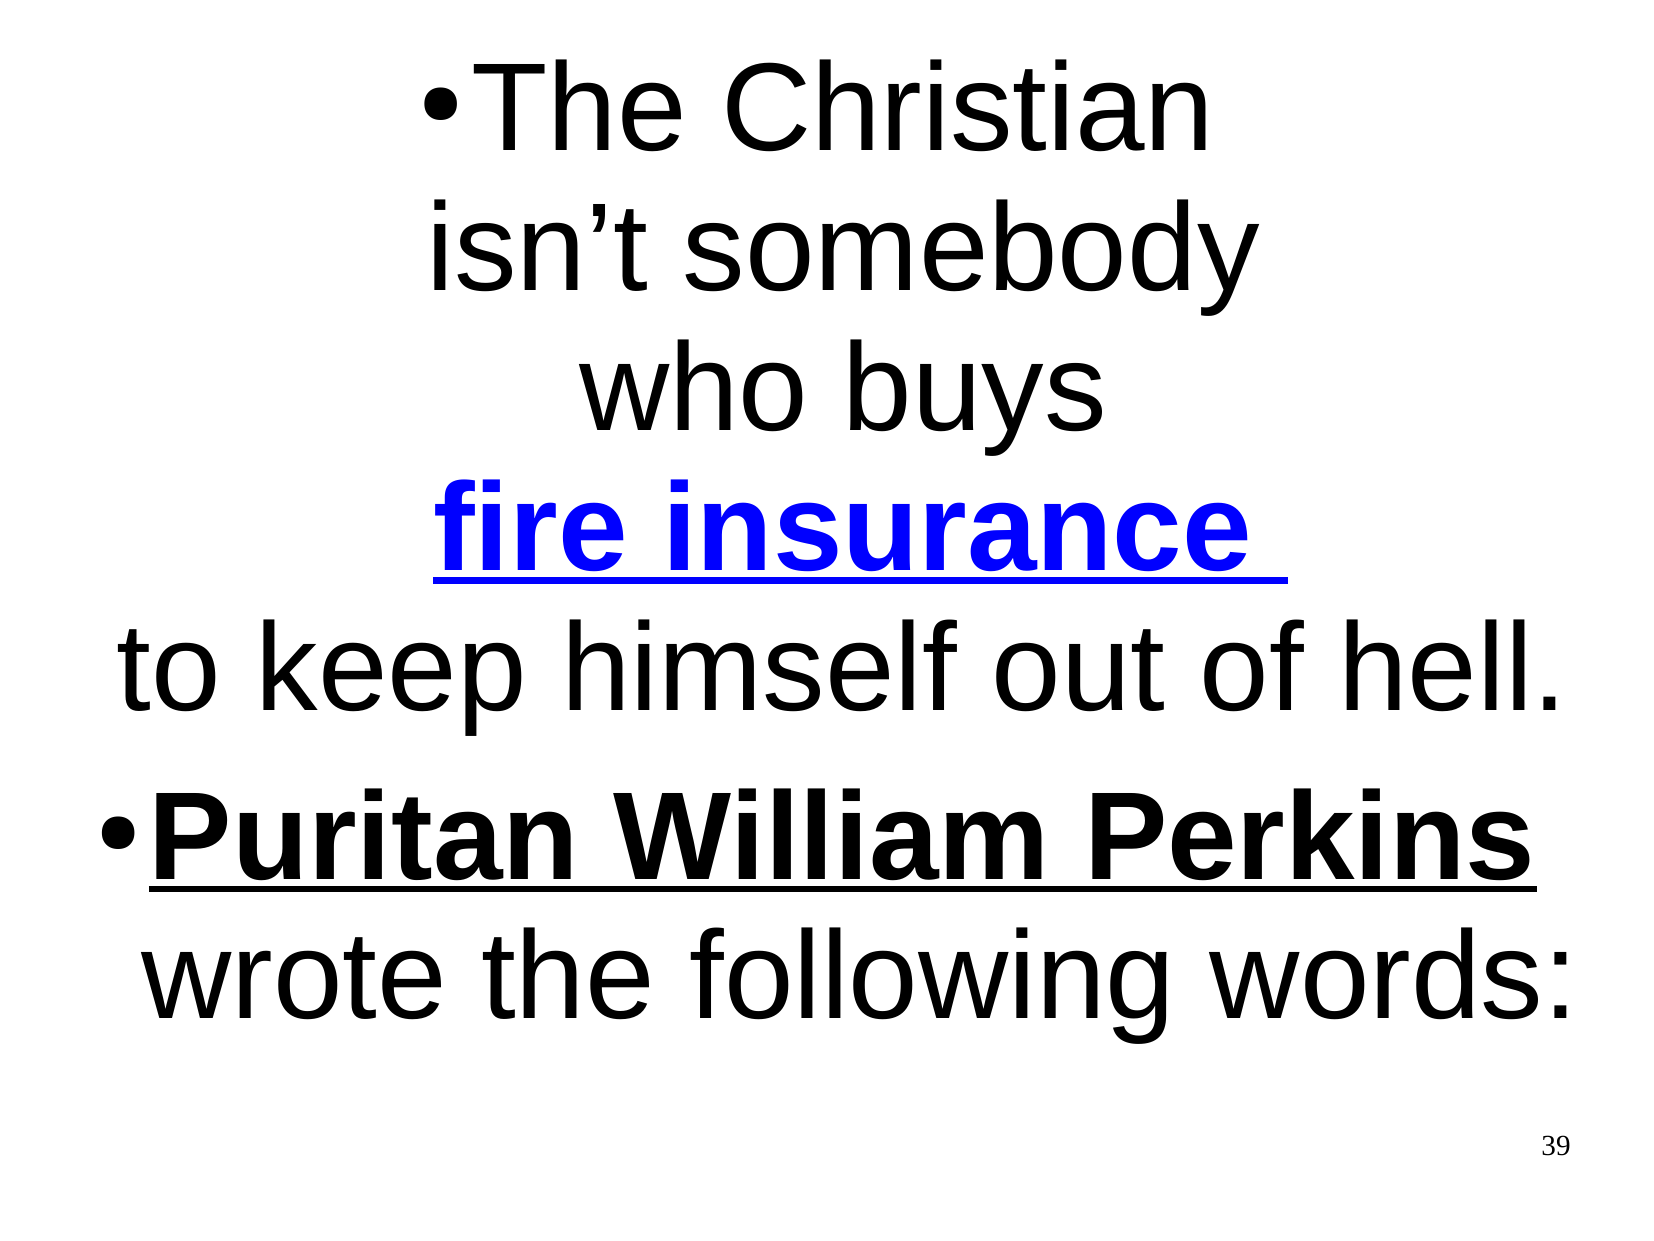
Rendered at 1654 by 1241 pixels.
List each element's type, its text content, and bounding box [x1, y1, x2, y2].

list The Christian isn’t somebody who buys fire insurance to keep himself out of hell. Puritan William Perkins wrote the following words: [37, 37, 1613, 1201]
